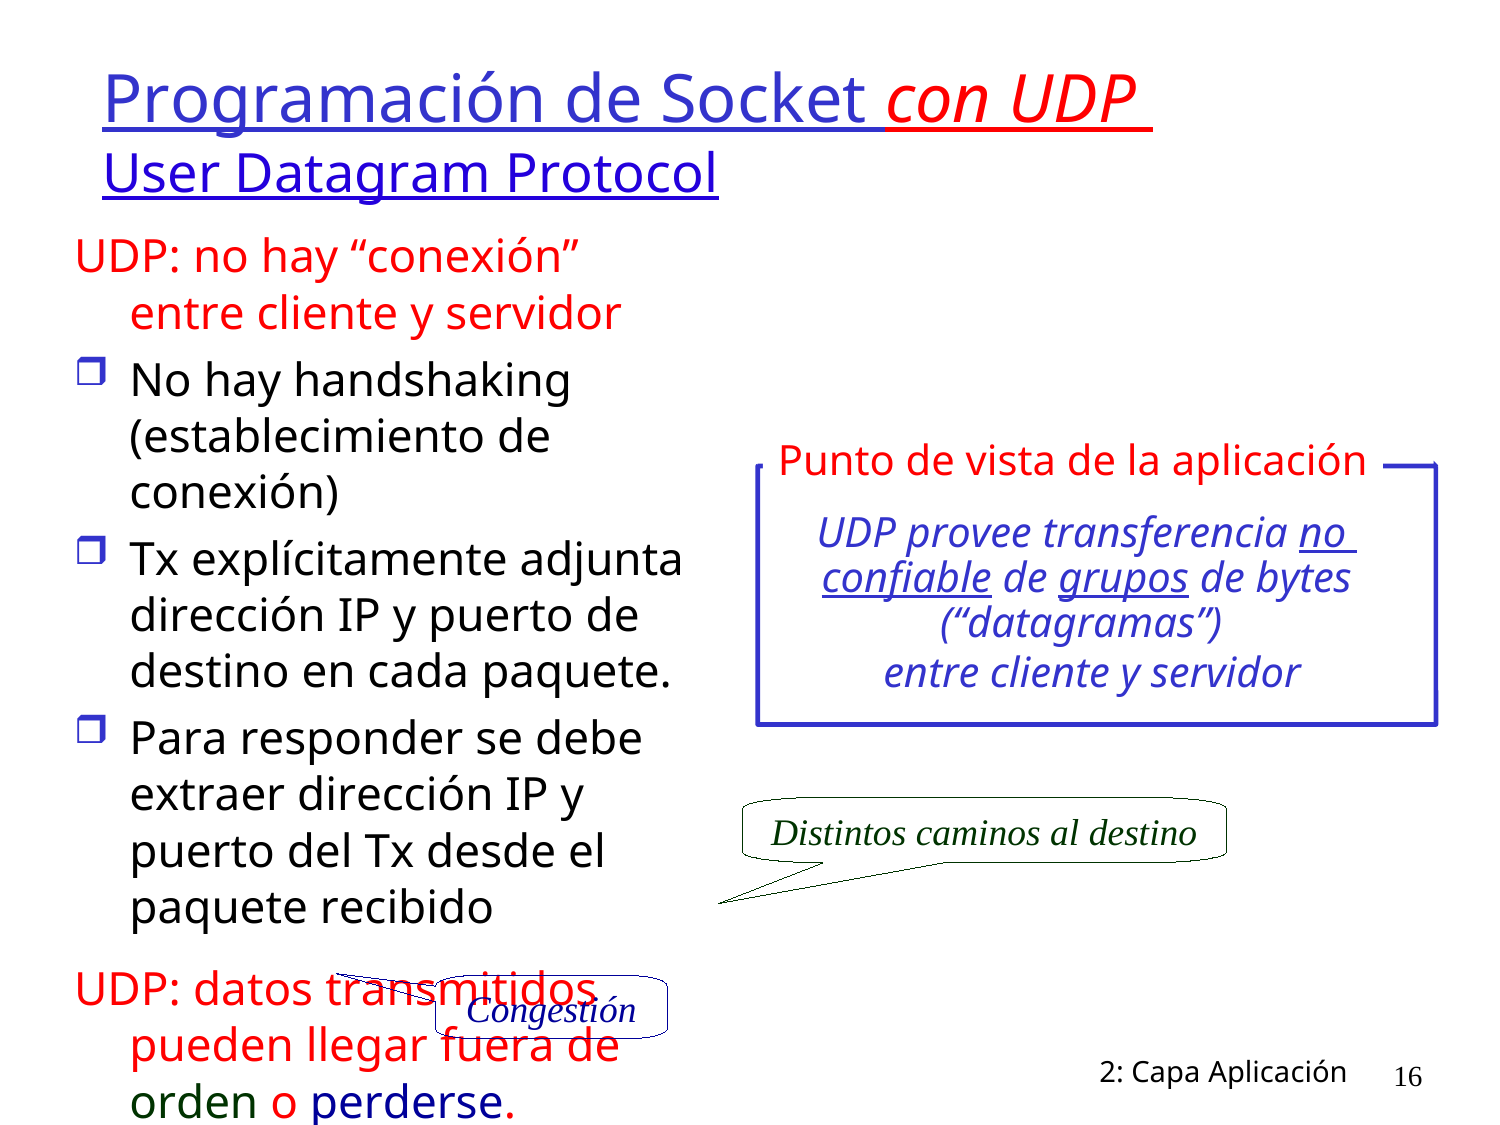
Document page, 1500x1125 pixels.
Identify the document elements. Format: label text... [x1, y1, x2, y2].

text_box Distintos caminos al destino [718, 797, 1227, 904]
list UDP: no hay “conexión” entre cliente y servidor No hay handshaking (establecimiento de conexión)‏ Tx explícitamente adjunta dirección IP y puerto de destino en cada paquete. Para responder se debe extraer dirección IP y puerto del Tx desde el paquete recibido UDP: datos transmitidos pueden llegar fuera de orden o perderse. [59, 220, 716, 1074]
text_box UDP provee transferencia no confiable de grupos de bytes (“datagramas”) entre cliente y servidor [801, 503, 1373, 704]
text_box Congestión [336, 973, 668, 1039]
text_box Punto de vista de la aplicación [762, 432, 1383, 493]
title Programación de Socket con UDP User Datagram Protocol [87, 37, 1363, 225]
